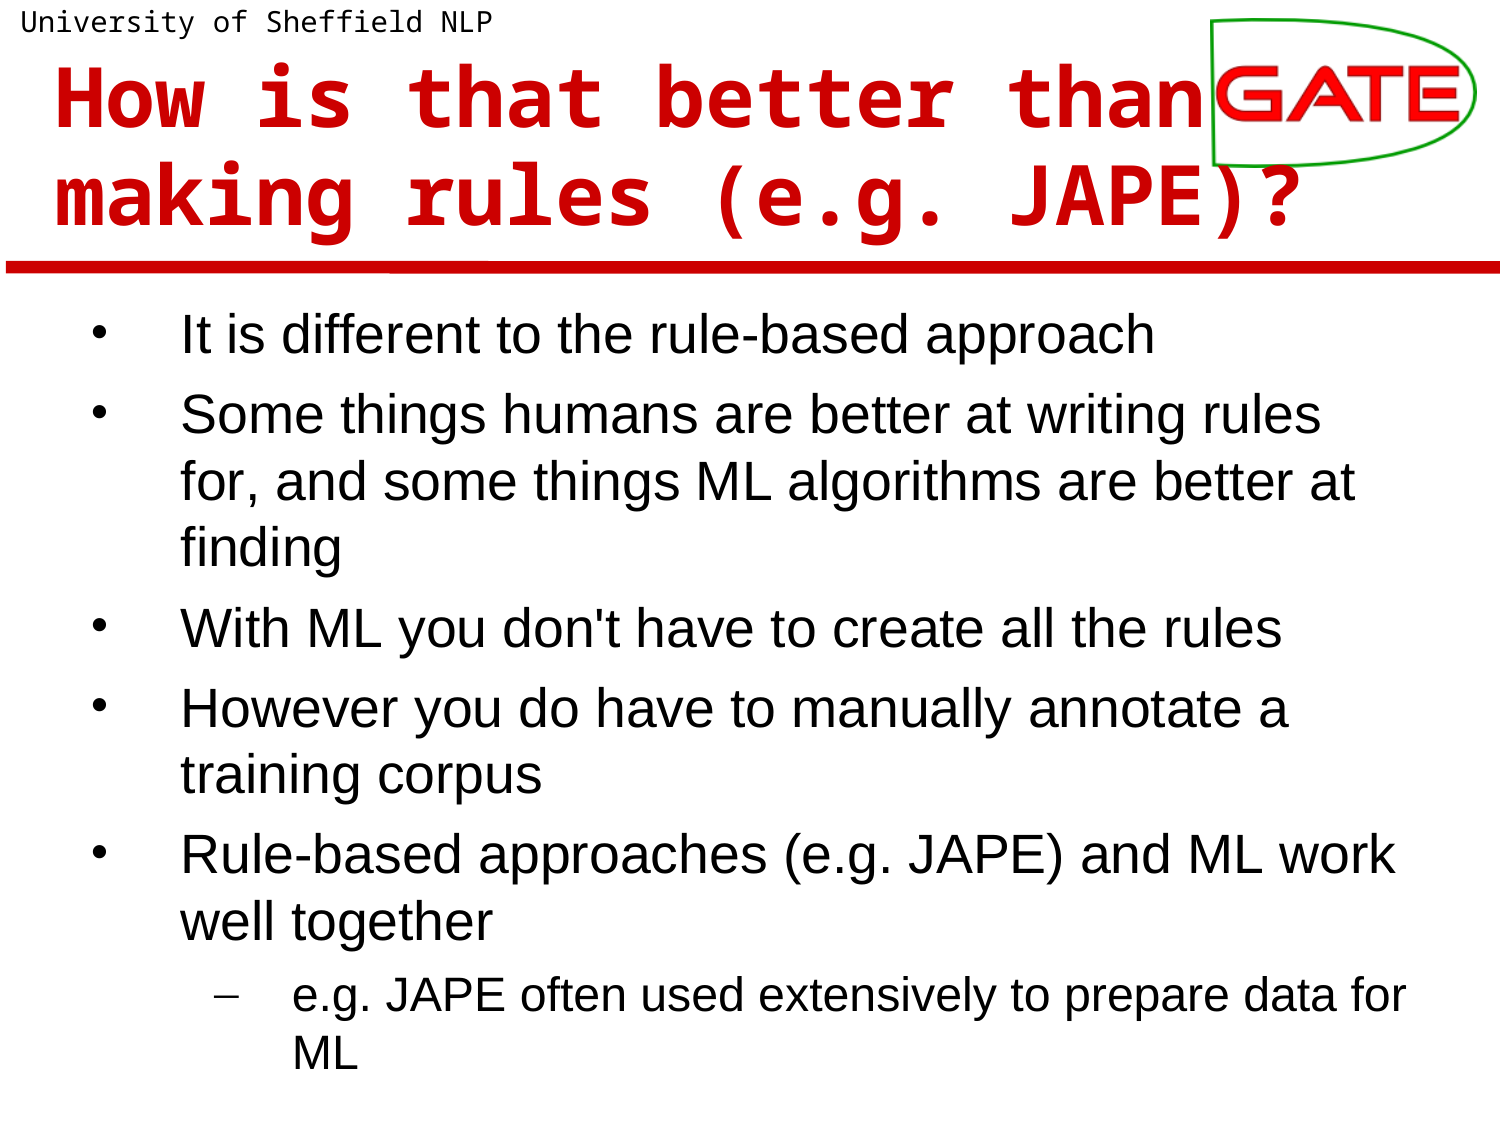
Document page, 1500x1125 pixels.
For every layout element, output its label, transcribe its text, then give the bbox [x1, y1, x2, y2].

picture [1210, 18, 1477, 168]
list It is different to the rule-based approach Some things humans are better at writing rules for, and some things ML algorithms are better at finding With ML you don't have to create all the rules However you do have to manually annotate a training corpus Rule-based approaches (e.g. JAPE) and ML work well together e.g. JAPE often used extensively to prepare data for ML [75, 290, 1425, 1093]
title How is that better than making rules (e.g. JAPE)? [41, 37, 1391, 254]
